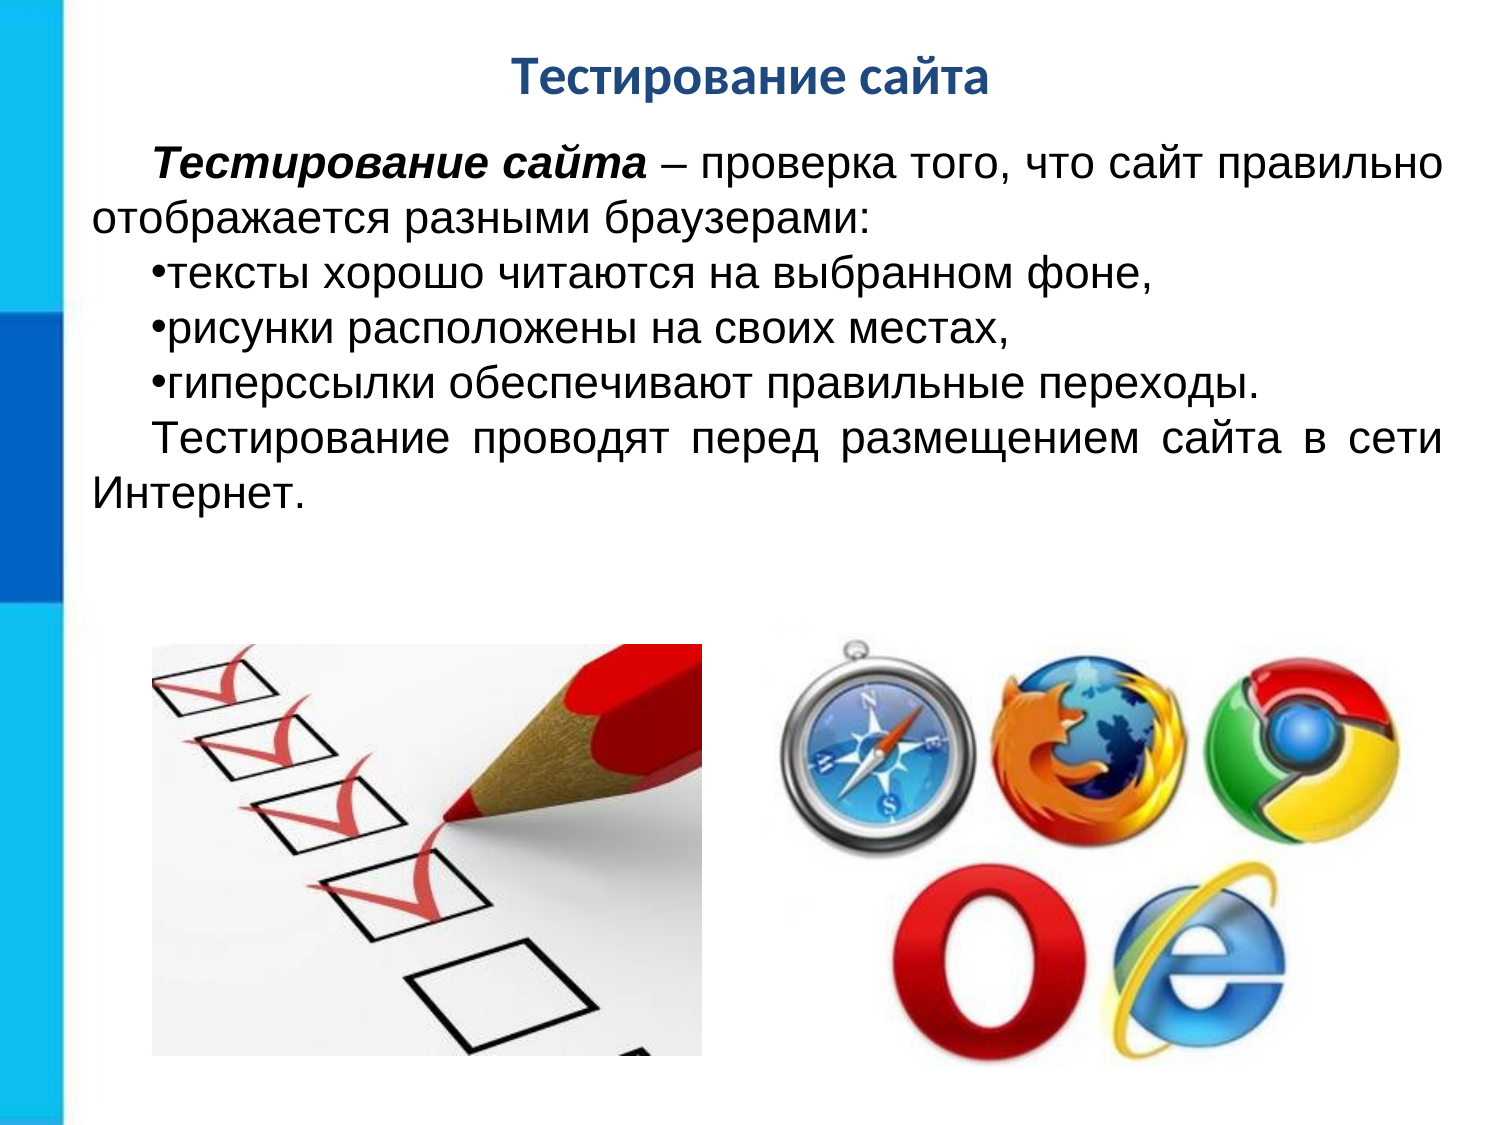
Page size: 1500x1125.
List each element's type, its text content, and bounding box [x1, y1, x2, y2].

text_box Тестирование сайта [76, 31, 1425, 114]
picture [0, 0, 1500, 1125]
text_box Тестирование сайта – проверка того, что сайт правильно отображается разными браузерами: тексты хорошо читаются на выбранном фоне, рисунки расположены на своих местах, гиперссылки обеспечивают правильные переходы. Тестирование проводят перед размещением сайта в сети Интернет. [76, 125, 1459, 526]
